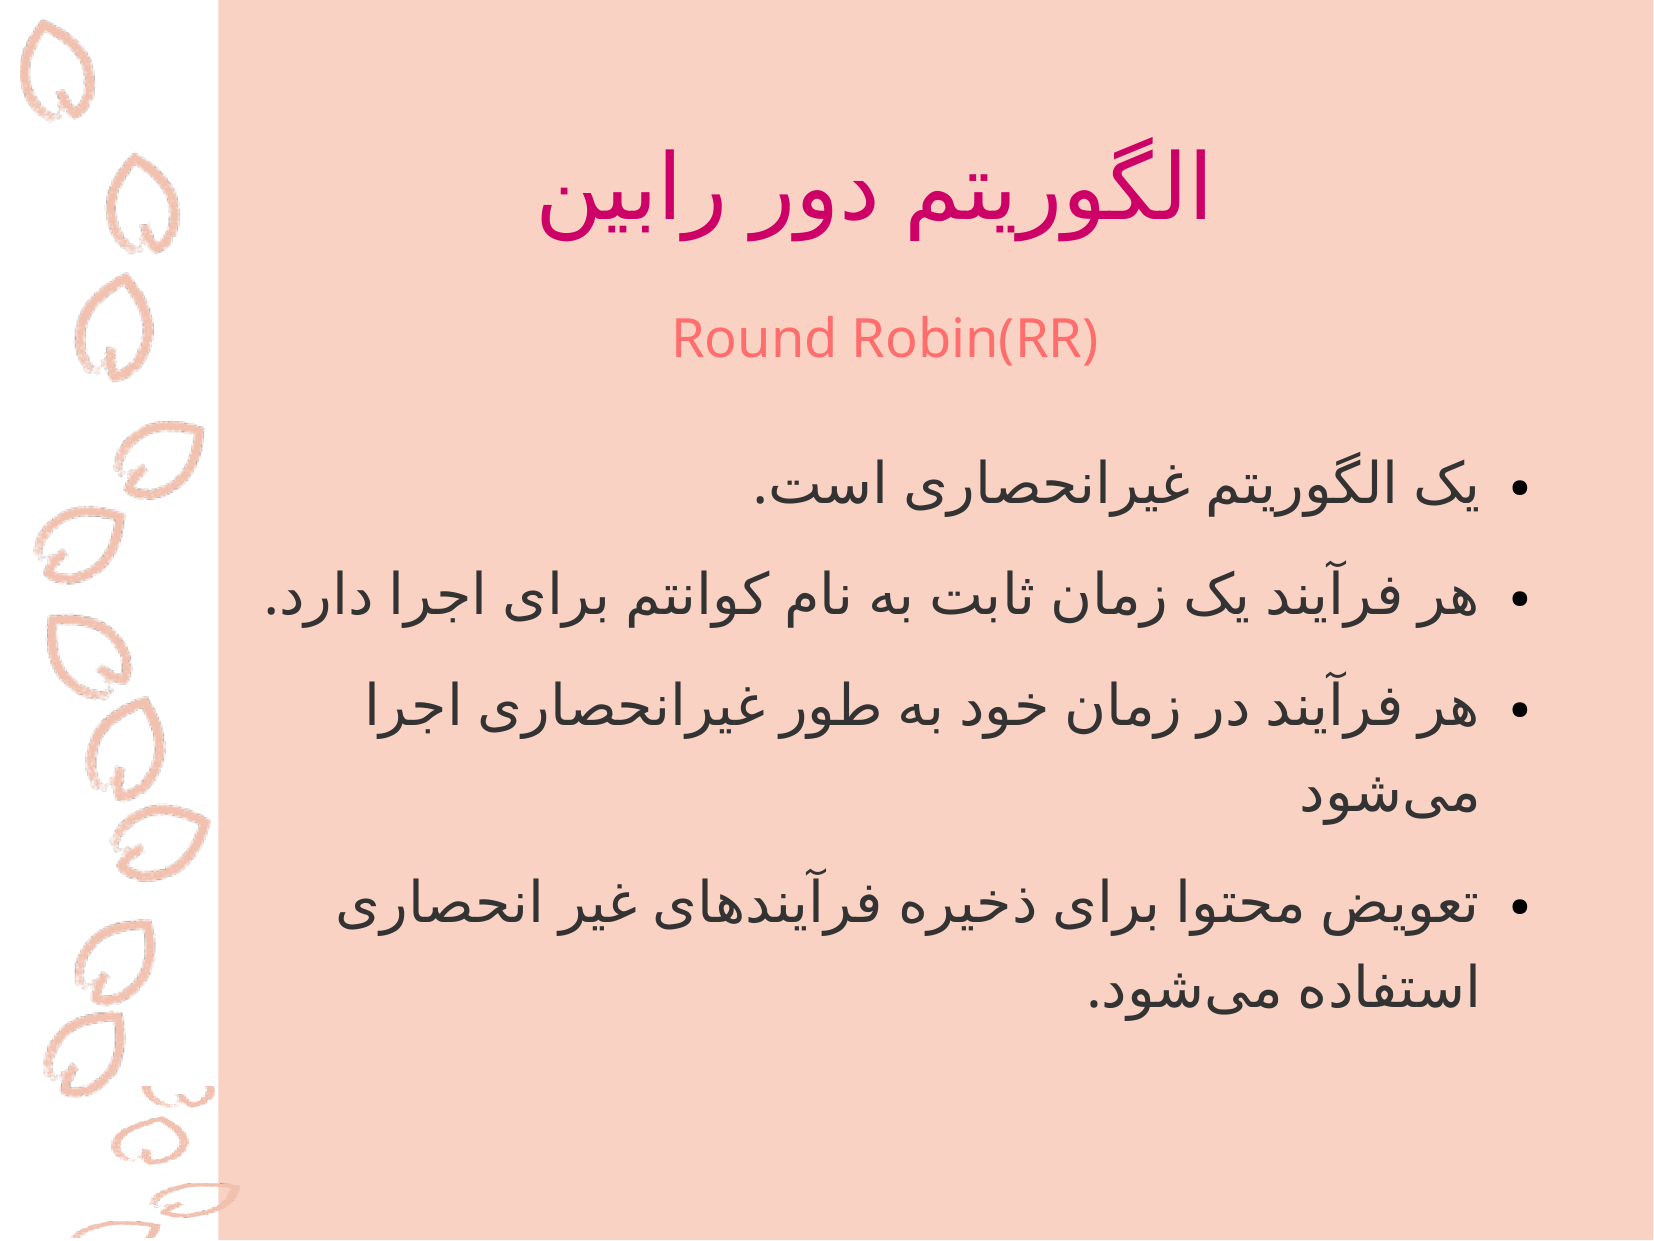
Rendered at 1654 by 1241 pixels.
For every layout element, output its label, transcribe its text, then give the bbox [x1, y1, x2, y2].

title Round Robin(RR) [141, 264, 1630, 409]
list یک الگوریتم غیرانحصاری است. هر فرآیند یک زمان ثابت به نام کوانتم برای اجرا دارد. هر فرآیند در زمان خود به طور غیرانحصاری اجرا می‌شود تعویض محتوا برای ذخیره فرآیندهای غیر انحصاری استفاده می‌شود. [249, 440, 1543, 1118]
picture [20, 19, 247, 1238]
title الگوریتم دور رابین [183, 93, 1567, 264]
